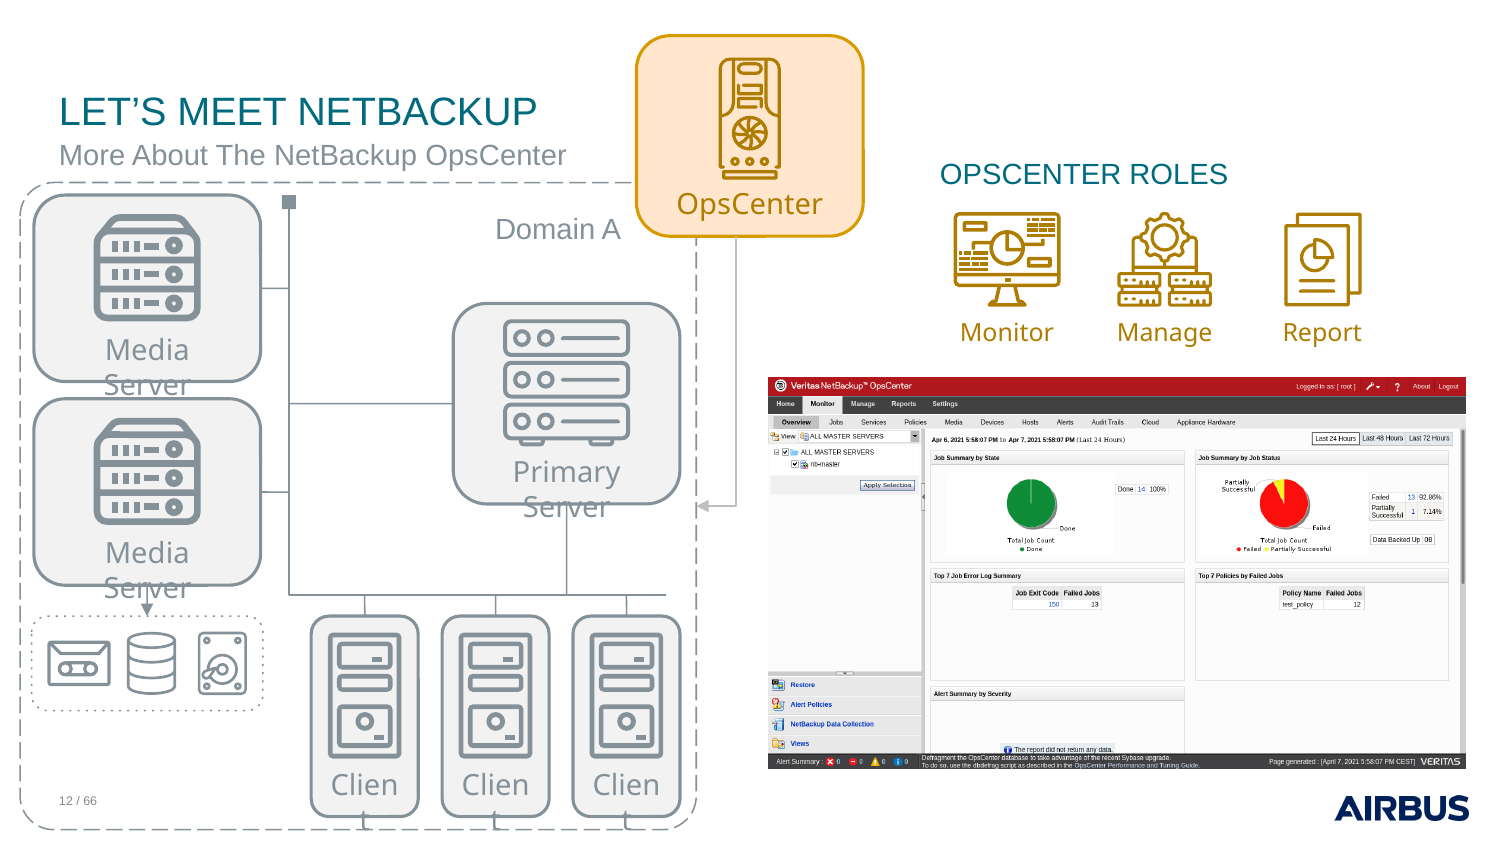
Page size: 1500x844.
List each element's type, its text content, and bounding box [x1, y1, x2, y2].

text_box [281, 195, 296, 210]
text_box Media Server [43, 519, 252, 620]
picture [1334, 795, 1469, 821]
text_box [47, 640, 111, 687]
text_box [636, 35, 864, 170]
text_box [311, 616, 419, 750]
text_box Primary Server [453, 438, 680, 539]
text_box Manage [1082, 301, 1239, 362]
text_box [126, 631, 177, 695]
text_box [1284, 212, 1362, 301]
text_box [1298, 289, 1336, 293]
text_box [453, 303, 680, 447]
text_box [1298, 279, 1336, 283]
text_box Client [442, 750, 550, 844]
text_box Client [311, 750, 419, 844]
text_box [953, 212, 1061, 301]
text_box [572, 616, 681, 799]
text_box [1117, 212, 1212, 301]
text_box Client [572, 750, 680, 844]
text_box Media Server [43, 315, 252, 407]
text_box Report [1239, 301, 1405, 362]
text_box [442, 616, 550, 750]
title LET’S MEET NETBACKUP More About The NetBackup OpsCenter [864, 80, 1441, 192]
text_box Monitor [924, 301, 1082, 362]
text_box [33, 195, 261, 373]
picture [768, 377, 1466, 769]
text_box Domain A [302, 195, 637, 261]
text_box [1299, 237, 1335, 273]
text_box [197, 631, 247, 696]
text_box OPSCENTER ROLES [924, 139, 1405, 205]
title LET’S MEET NETBACKUP More About The NetBackup OpsCenter [58, 80, 636, 192]
text_box [33, 398, 261, 577]
text_box OpsCenter [636, 170, 864, 236]
